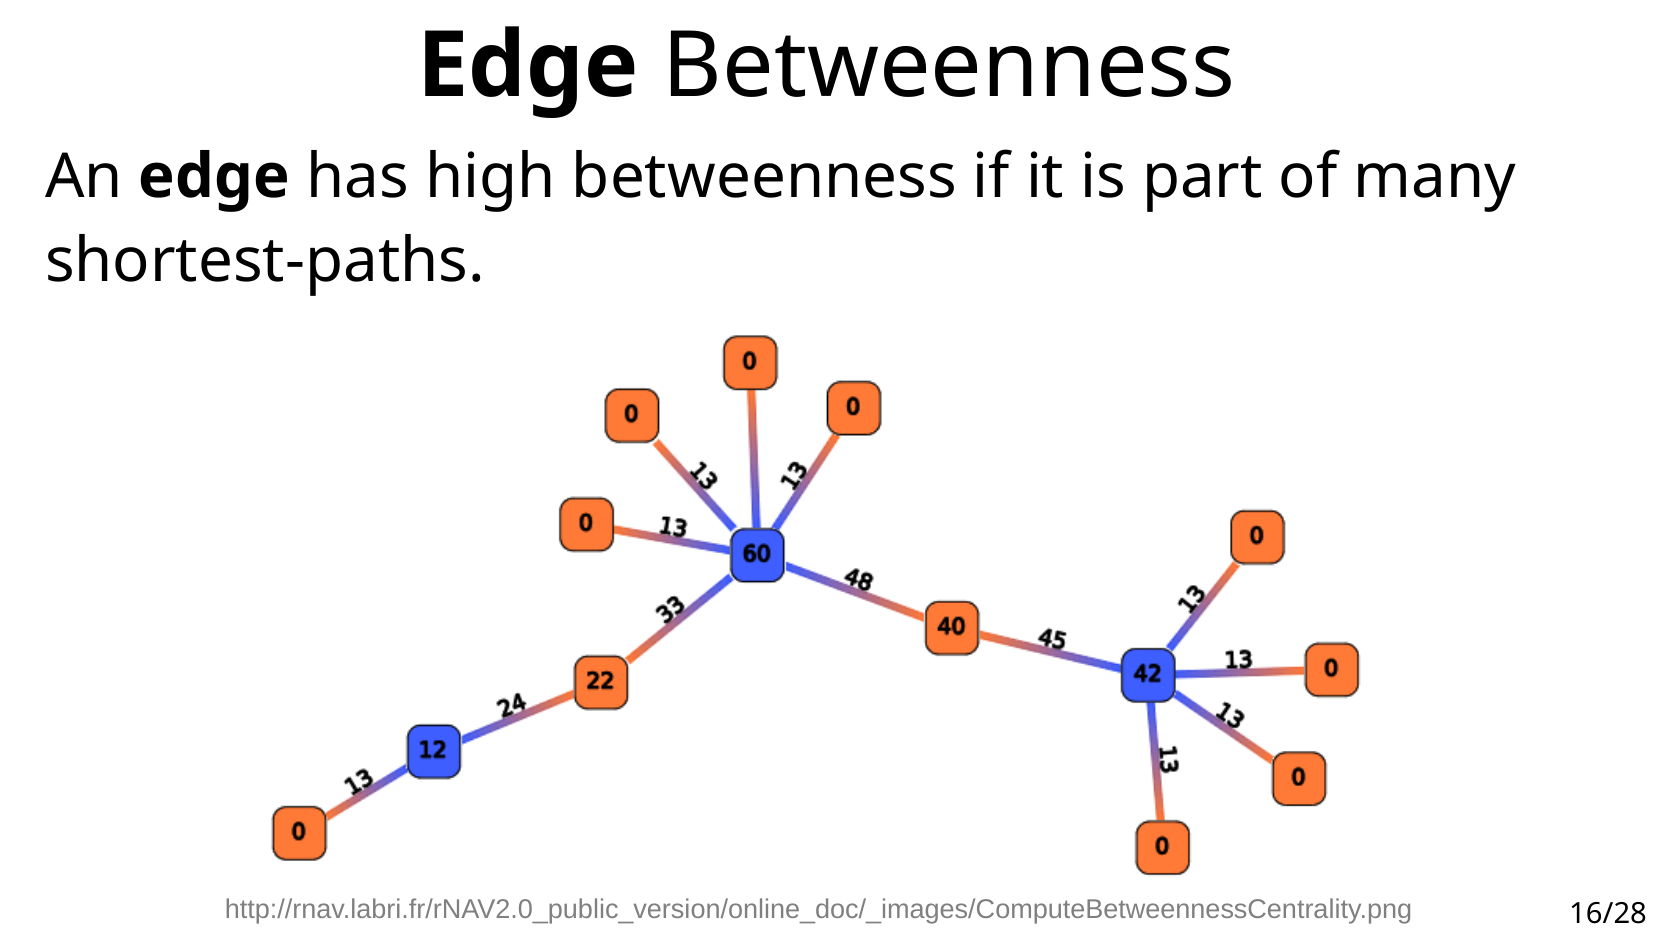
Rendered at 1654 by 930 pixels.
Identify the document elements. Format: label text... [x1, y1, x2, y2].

text_box http://rnav.labri.fr/rNAV2.0_public_version/online_doc/_images/ComputeBetweennessCentrality.png [210, 887, 1432, 930]
list An edge has high betweenness if it is part of many shortest-paths. [45, 130, 1621, 301]
picture [234, 325, 1456, 896]
title Edge Betweenness [82, 0, 1571, 126]
